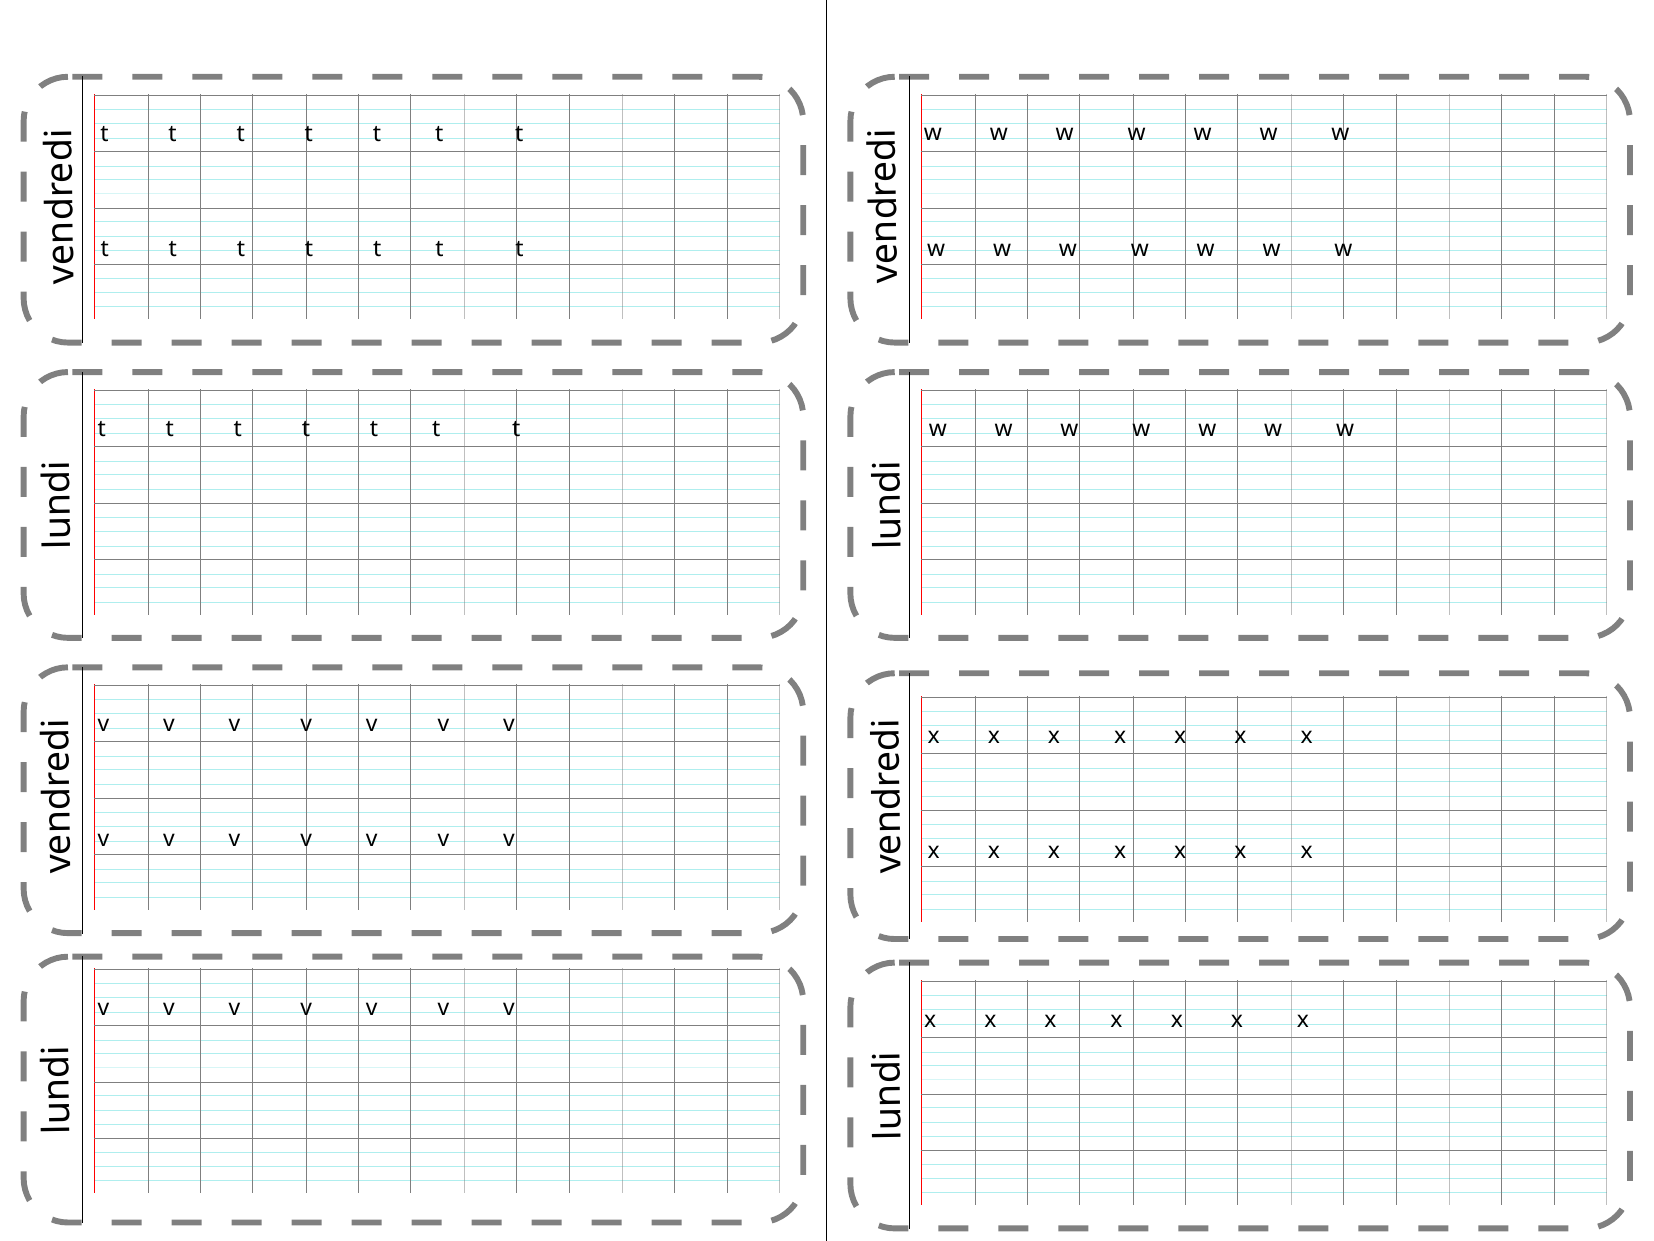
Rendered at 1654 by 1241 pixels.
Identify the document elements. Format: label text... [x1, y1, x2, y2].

picture [94, 389, 780, 615]
picture [921, 293, 1607, 319]
text_box t t t t t t t [85, 109, 780, 178]
text_box w w w w w w w [909, 108, 1604, 176]
text_box vendredi [20, 695, 82, 898]
picture [921, 473, 1607, 615]
text_box x x x x x x x [912, 711, 1607, 780]
text_box lundi [850, 962, 914, 1230]
text_box w w w w w w w [912, 224, 1607, 293]
text_box t t t t t t t [85, 224, 780, 293]
picture [94, 94, 780, 109]
text_box x x x x x x x [912, 826, 1607, 895]
text_box lundi [850, 372, 914, 639]
text_box lundi [20, 371, 84, 639]
text_box vendredi [23, 105, 82, 308]
picture [921, 696, 1607, 711]
text_box vendredi [850, 695, 913, 898]
text_box vendredi [846, 105, 910, 308]
text_box lundi [19, 956, 83, 1224]
text_box v v v v v v v [82, 983, 777, 1052]
text_box t t t t t t t [82, 404, 777, 473]
picture [94, 968, 780, 1193]
picture [921, 780, 1607, 826]
picture [921, 980, 1607, 1205]
text_box v v v v v v v [82, 814, 777, 883]
picture [94, 293, 780, 319]
text_box x x x x x x x [909, 995, 1604, 1063]
picture [921, 94, 1607, 224]
picture [921, 389, 1607, 404]
text_box w w w w w w w [913, 404, 1608, 473]
picture [94, 178, 780, 224]
picture [921, 895, 1607, 922]
picture [94, 684, 780, 910]
text_box v v v v v v v [82, 699, 777, 768]
